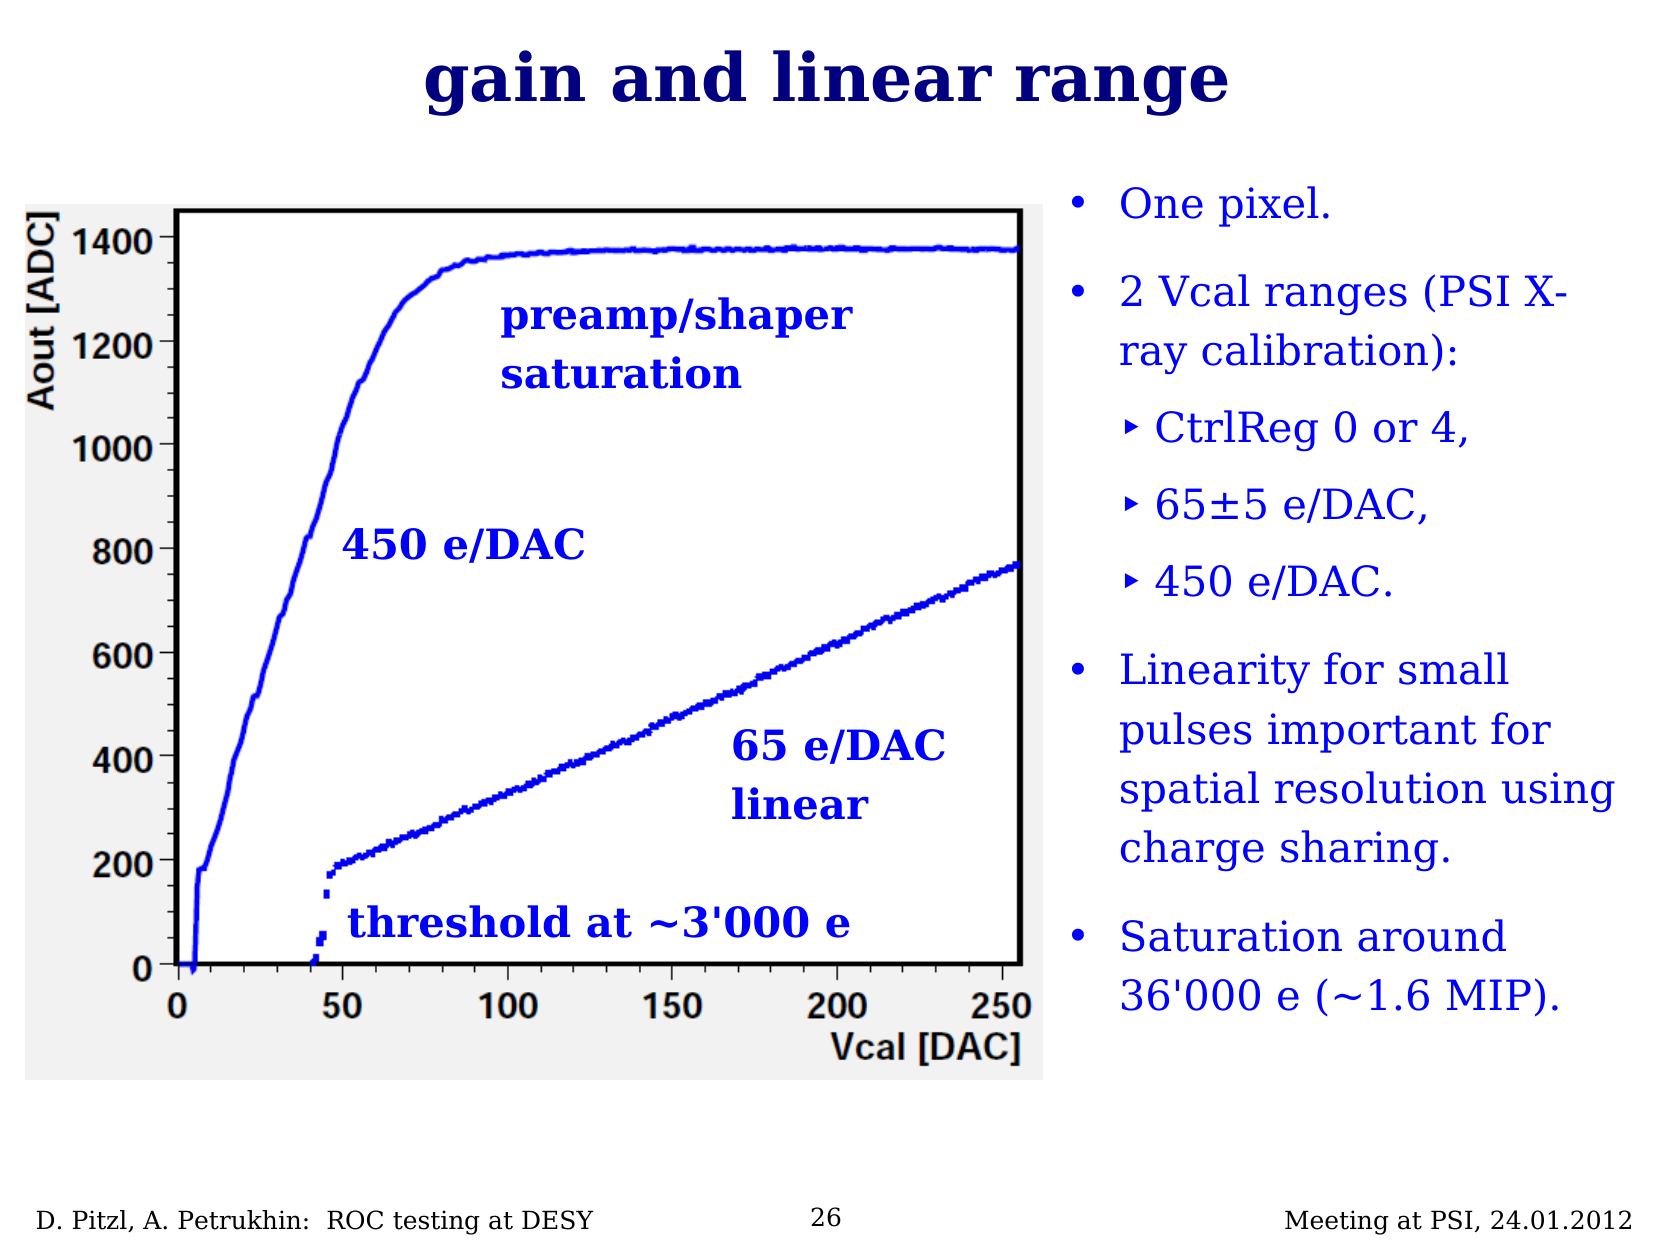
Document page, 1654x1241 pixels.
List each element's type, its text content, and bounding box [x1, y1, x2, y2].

picture [25, 204, 1043, 1080]
title gain and linear range [121, 32, 1534, 124]
text_box 65 e/DAC linear [730, 710, 948, 820]
list One pixel. 2 Vcal ranges (PSI X-ray calibration): CtrlReg 0 or 4, 65±5 e/DAC, 450 e/DAC. Linearity for small pulses important for spatial resolution using charge sharing. Saturation around 36'000 e (~1.6 MIP). [1065, 168, 1627, 1010]
text_box 450 e/DAC [340, 509, 587, 559]
text_box preamp/shaper saturation [500, 279, 853, 389]
text_box threshold at ~3'000 e [346, 887, 852, 937]
